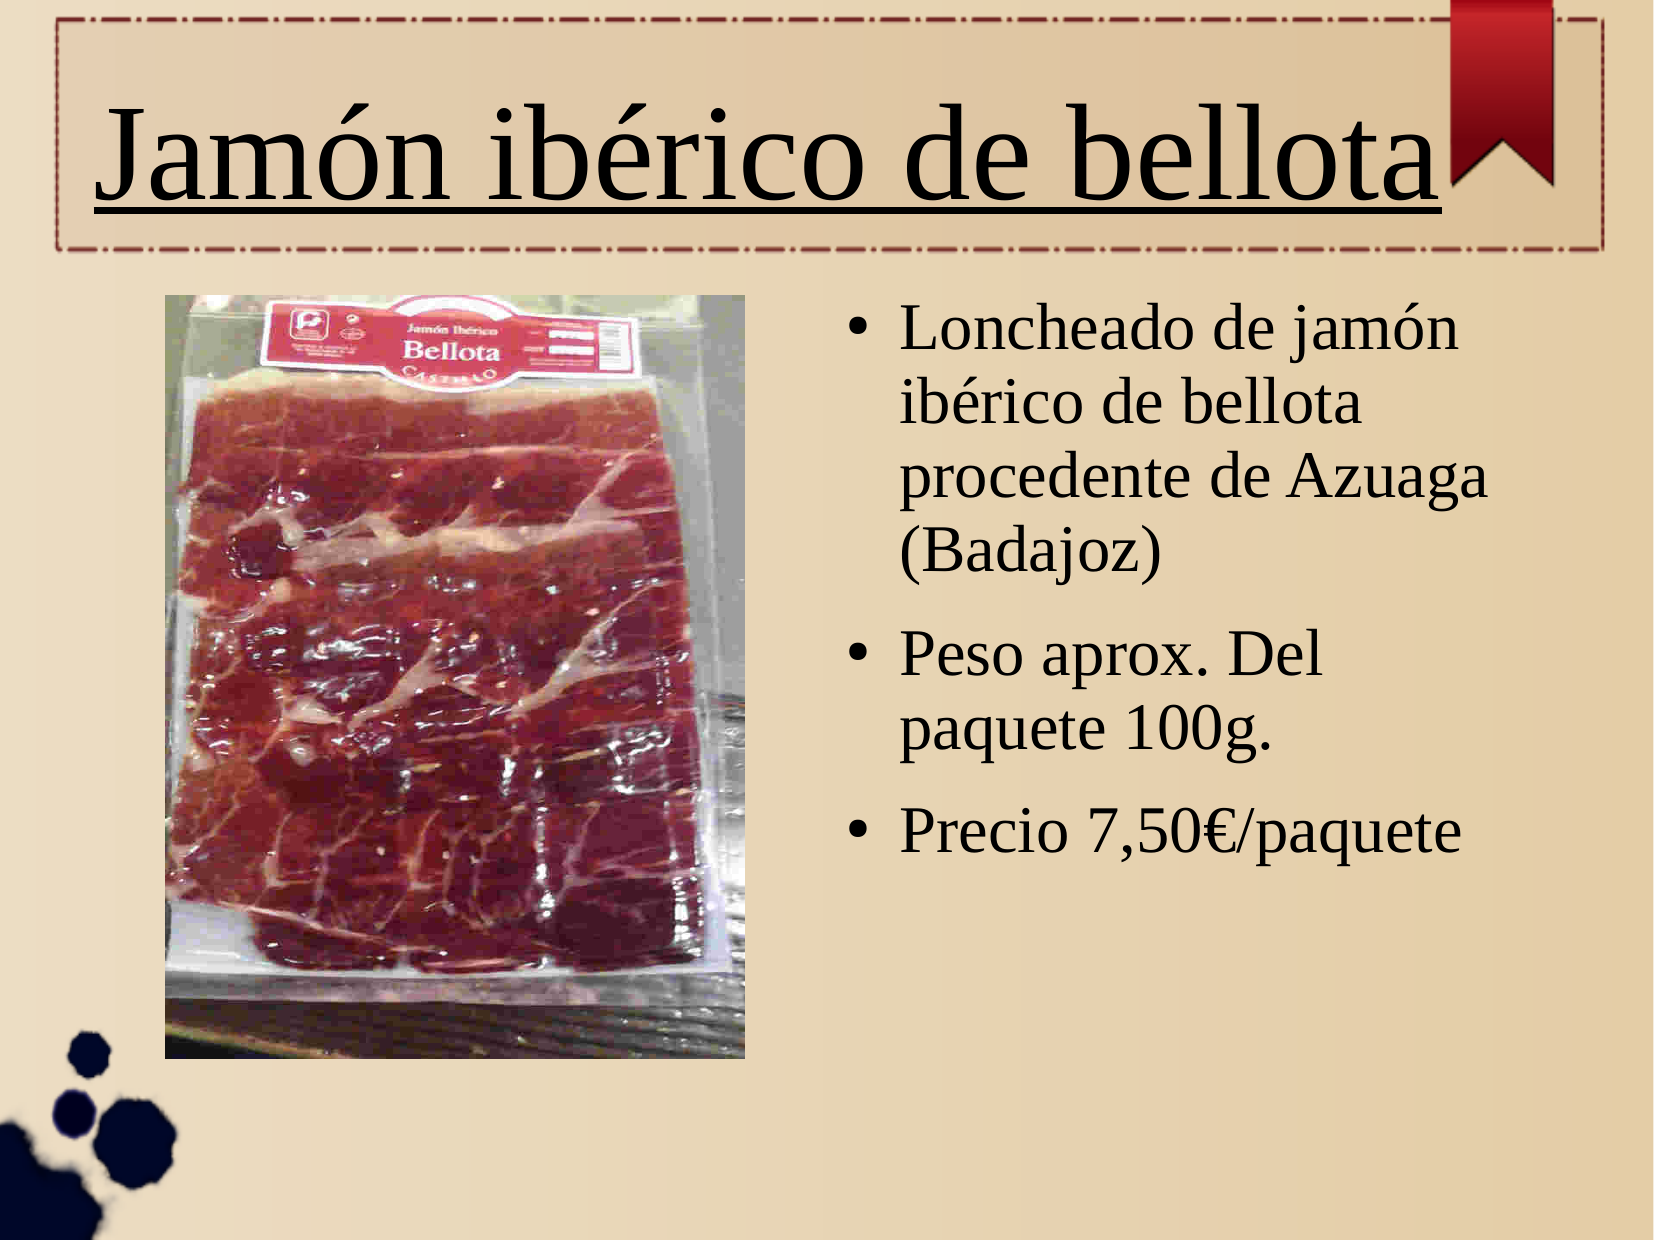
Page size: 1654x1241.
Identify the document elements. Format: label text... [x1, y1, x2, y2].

picture [0, 0, 1654, 1240]
title Jamón ibérico de bellota [82, 49, 1453, 257]
list Loncheado de jamón ibérico de bellota procedente de Azuaga (Badajoz) Peso aprox. Del paquete 100g. Precio 7,50€/paquete [828, 290, 1539, 1010]
